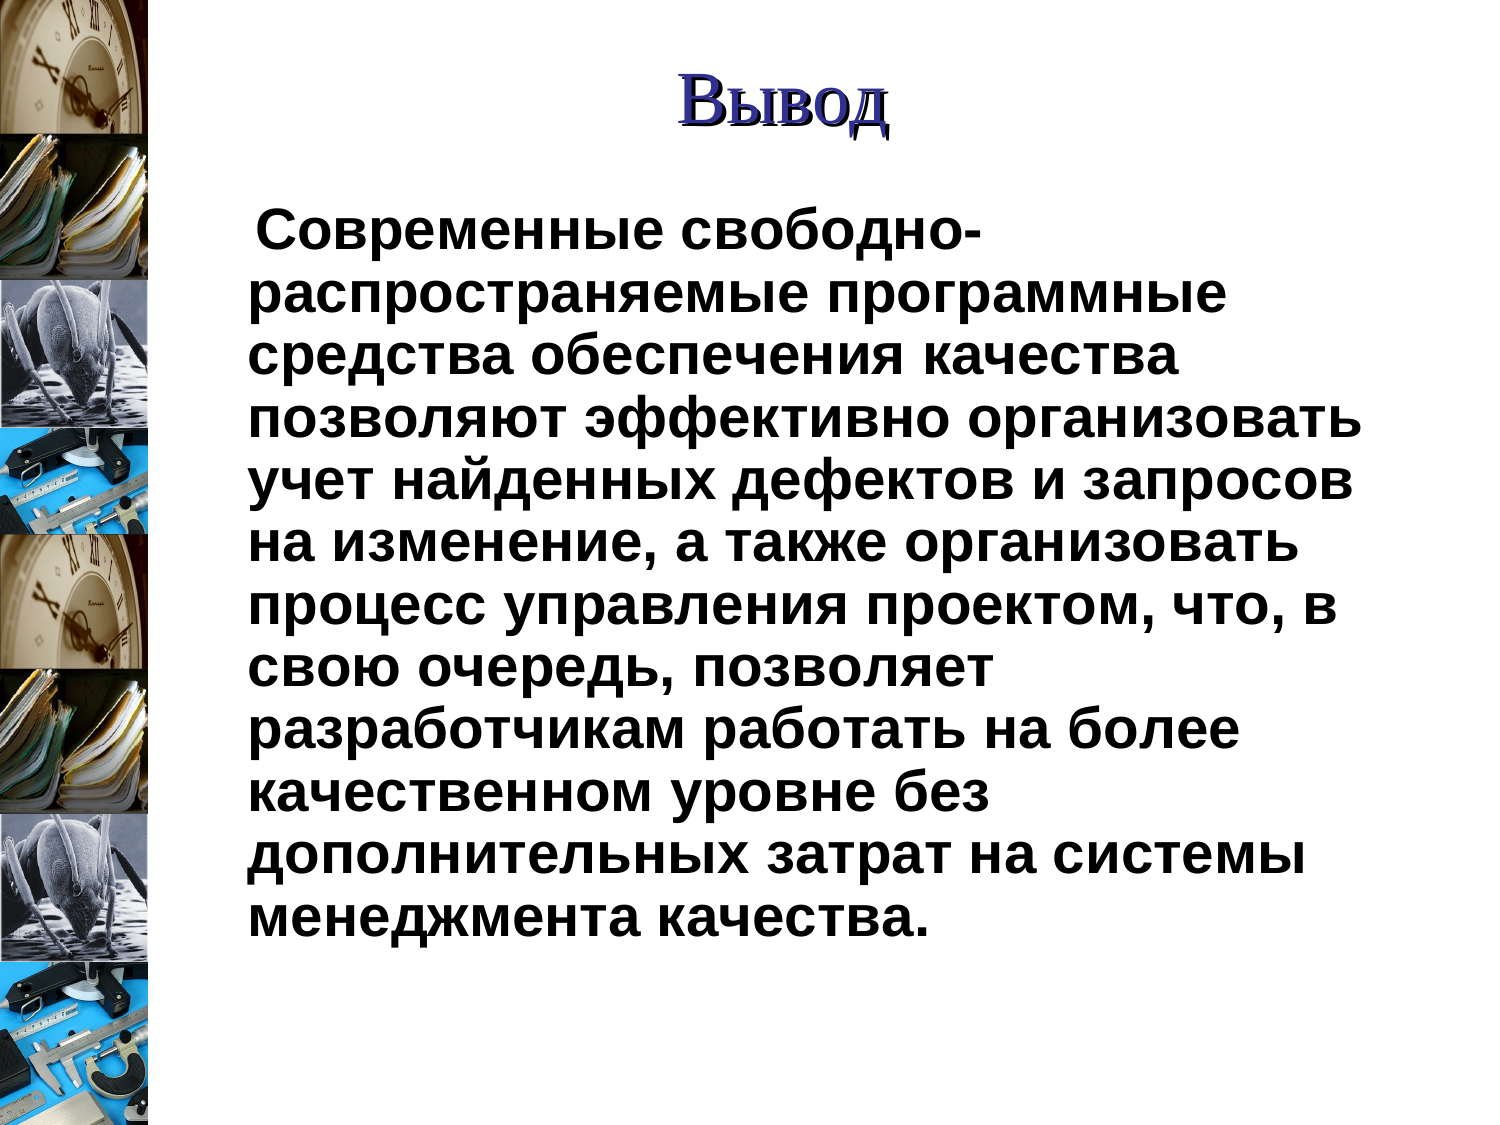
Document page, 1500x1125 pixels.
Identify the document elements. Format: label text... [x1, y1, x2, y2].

list Современные свободно-распространяемые программные средства обеспечения качества позволяют эффективно организовать учет найденных дефектов и запросов на изменение, а также организовать процесс управления проектом, что, в свою очередь, позволяет разработчикам работать на более качественном уровне без дополнительных затрат на системы менеджмента качества. [177, 192, 1447, 1034]
title Вывод [177, 21, 1388, 178]
picture [0, 0, 148, 1125]
